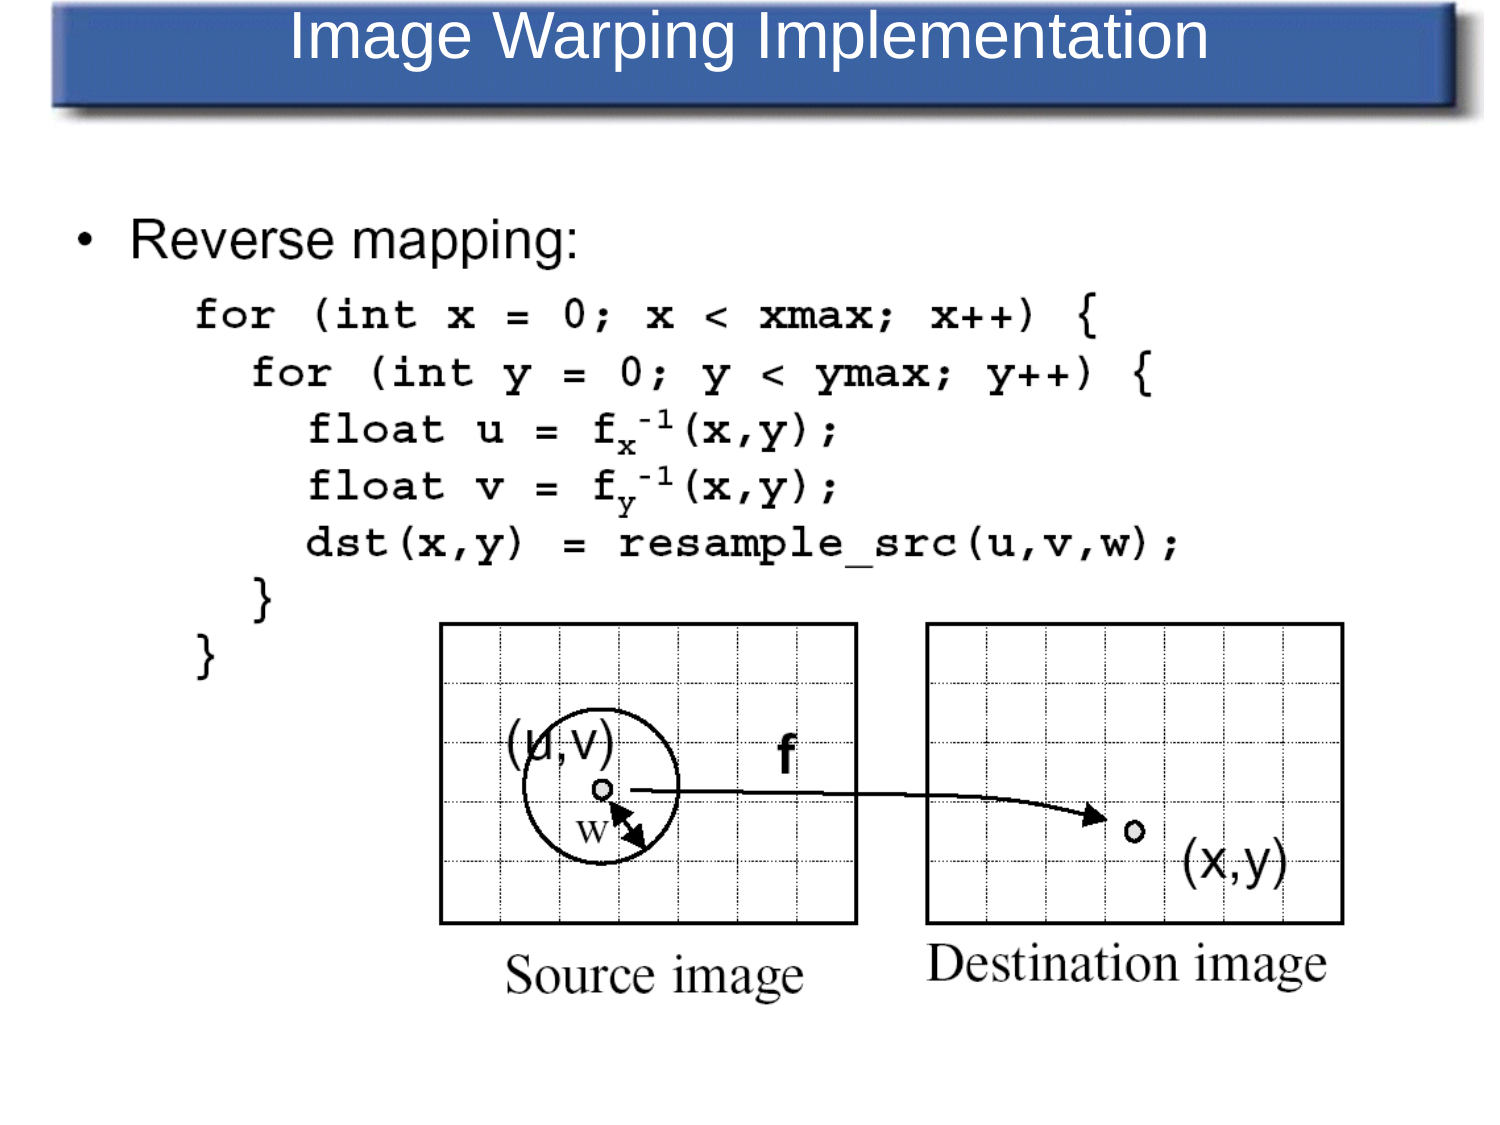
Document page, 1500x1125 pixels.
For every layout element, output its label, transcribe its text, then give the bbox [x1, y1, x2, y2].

title Image Warping Implementation [75, 0, 1426, 80]
picture [50, 0, 1484, 127]
picture [65, 203, 1363, 1015]
